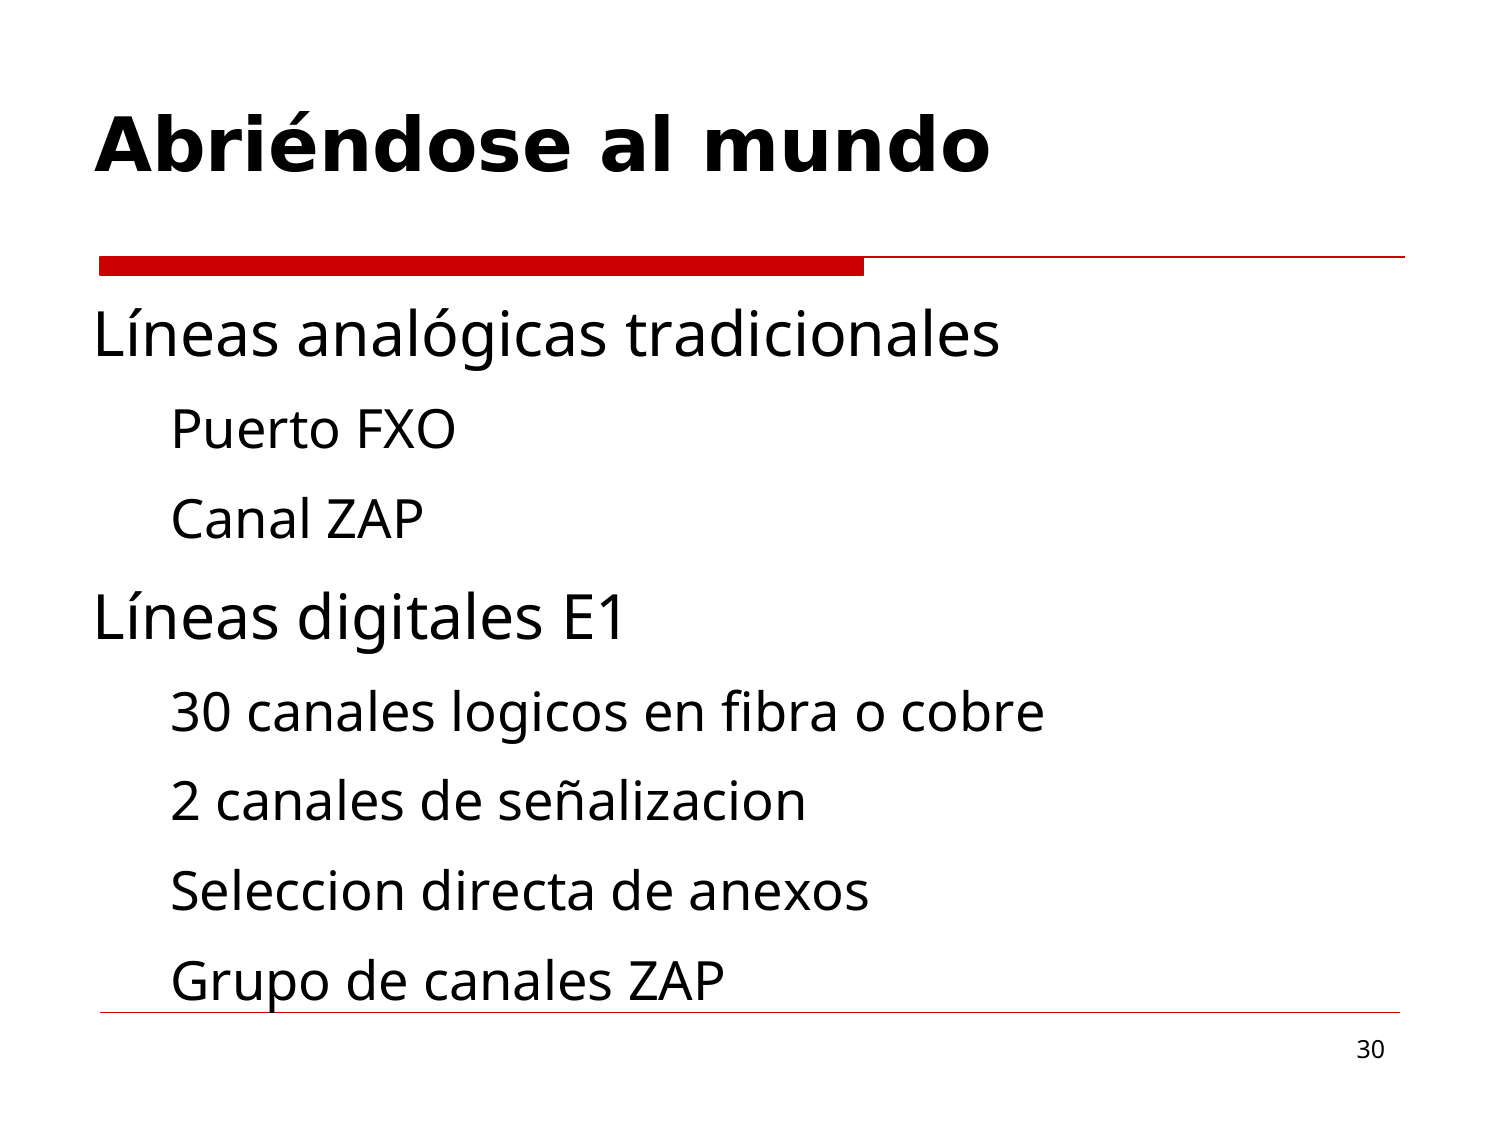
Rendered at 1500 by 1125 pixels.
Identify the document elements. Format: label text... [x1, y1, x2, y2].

title Abriéndose al mundo [94, 42, 1407, 250]
list Líneas analógicas tradicionales Puerto FXO Canal ZAP Líneas digitales E1 30 canales logicos en fibra o cobre 2 canales de señalizacion Seleccion directa de anexos Grupo de canales ZAP [92, 287, 1406, 988]
